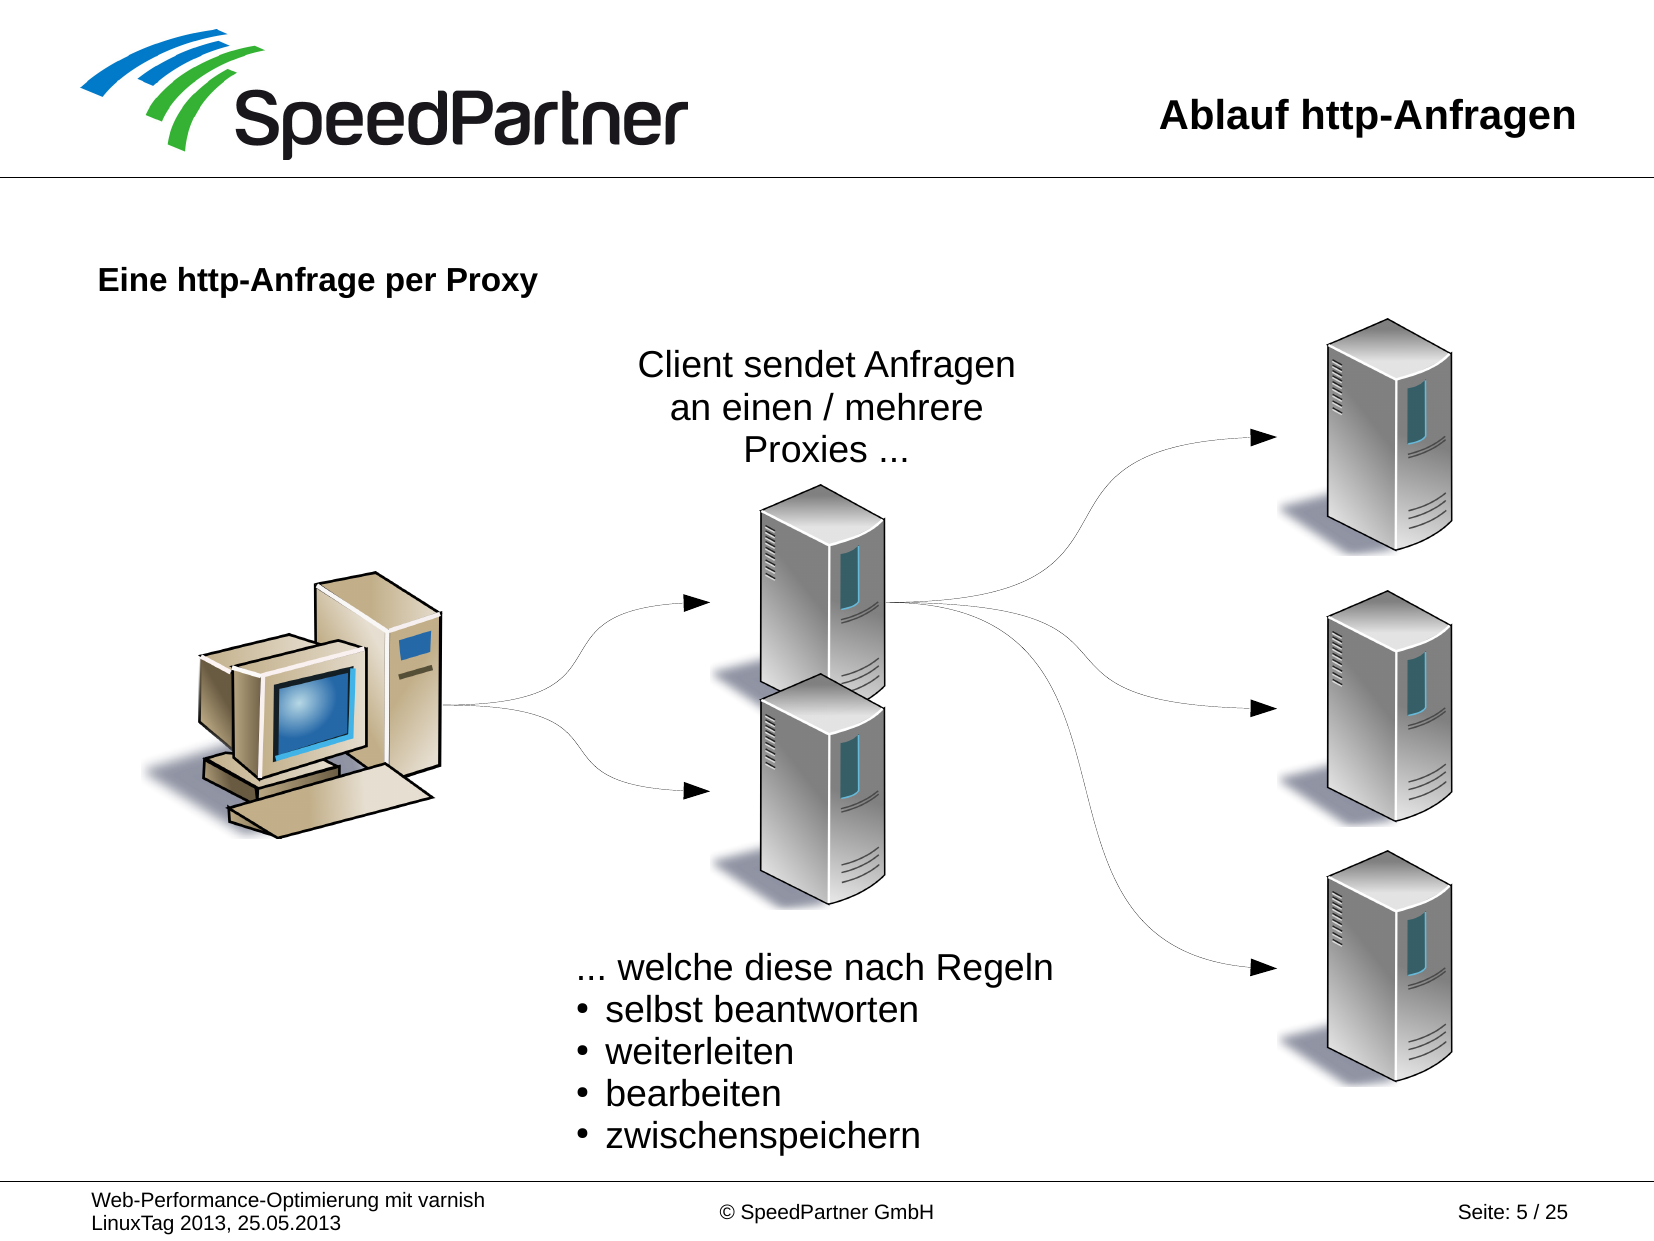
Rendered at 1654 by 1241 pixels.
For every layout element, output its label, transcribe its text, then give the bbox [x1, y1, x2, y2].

text_box Eine http-Anfrage per Proxy [82, 254, 1565, 1177]
picture [80, 29, 688, 160]
title Ablauf http-Anfragen [590, 70, 1577, 160]
